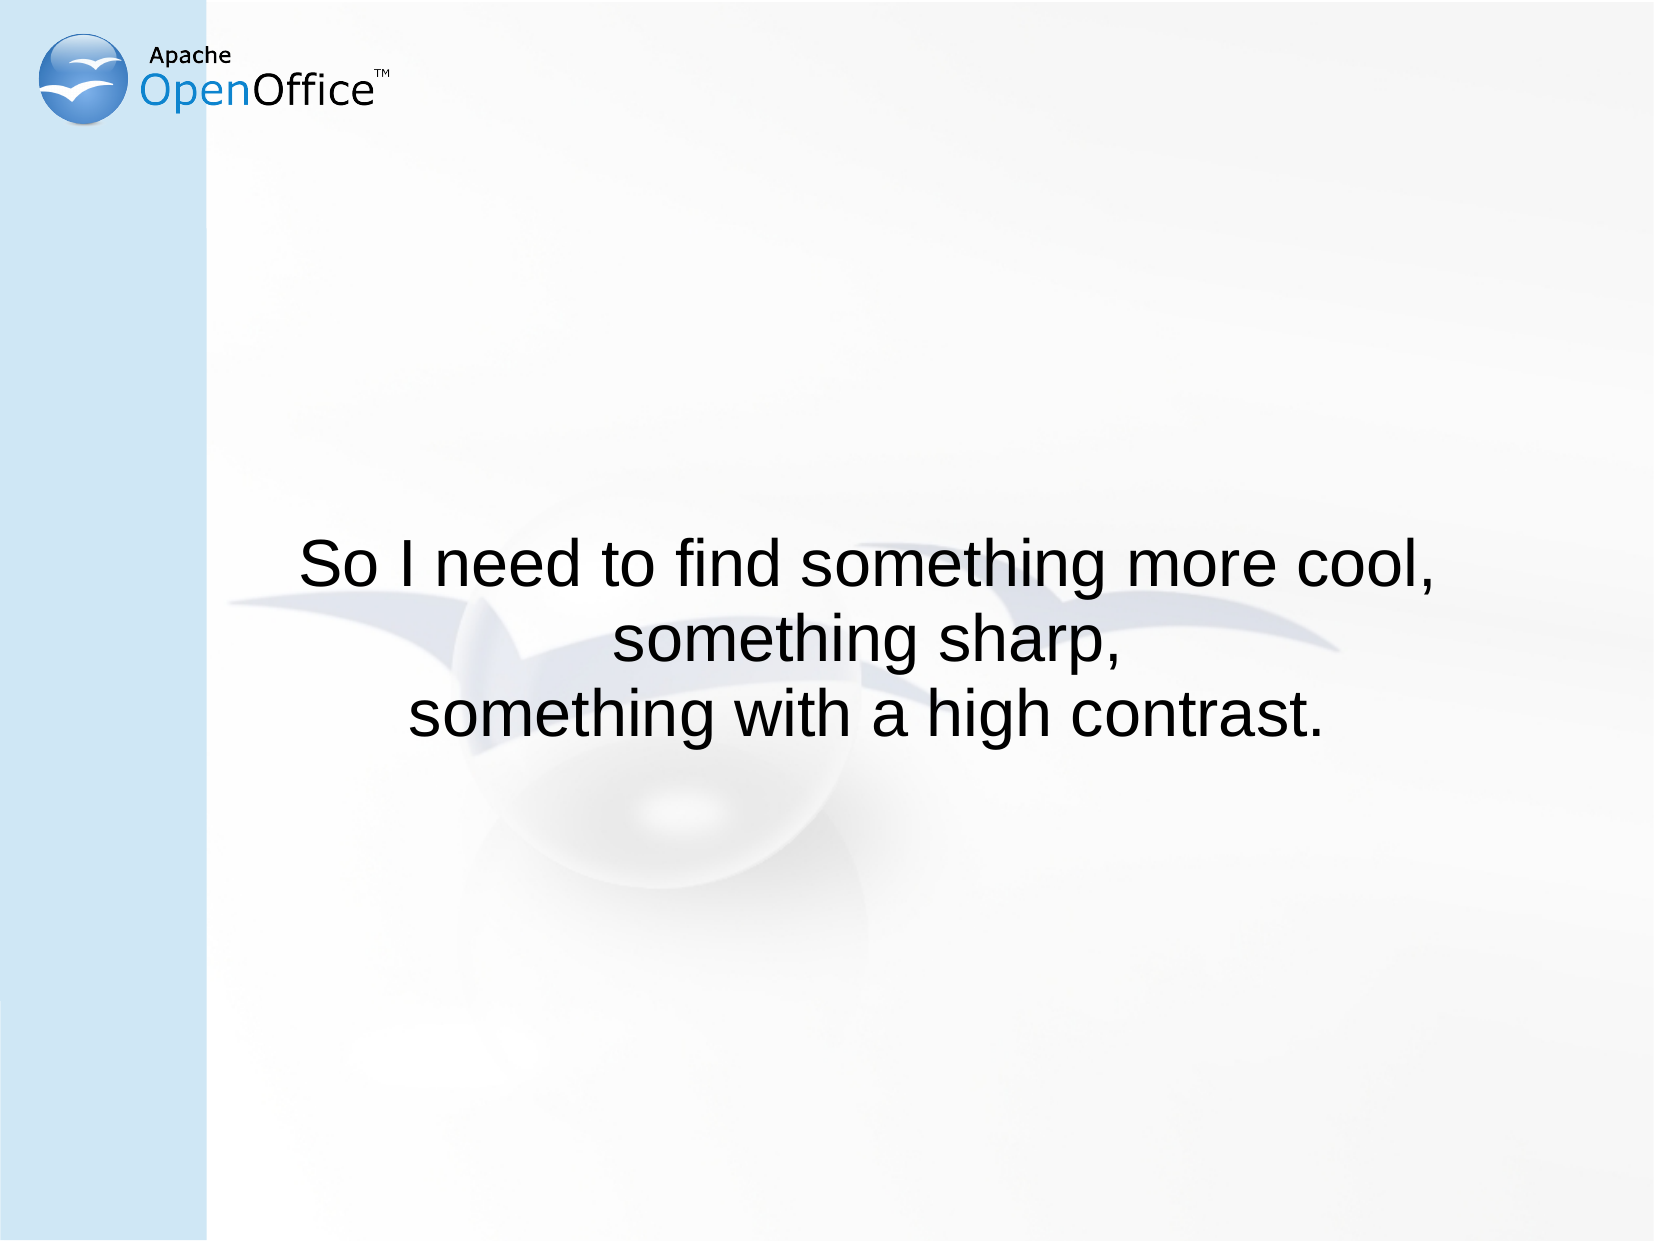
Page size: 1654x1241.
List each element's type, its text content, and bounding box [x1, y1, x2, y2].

picture [35, 2, 1654, 1241]
subtitle So I need to find something more cool, something sharp, something with a high contrast. [165, 108, 1571, 1168]
